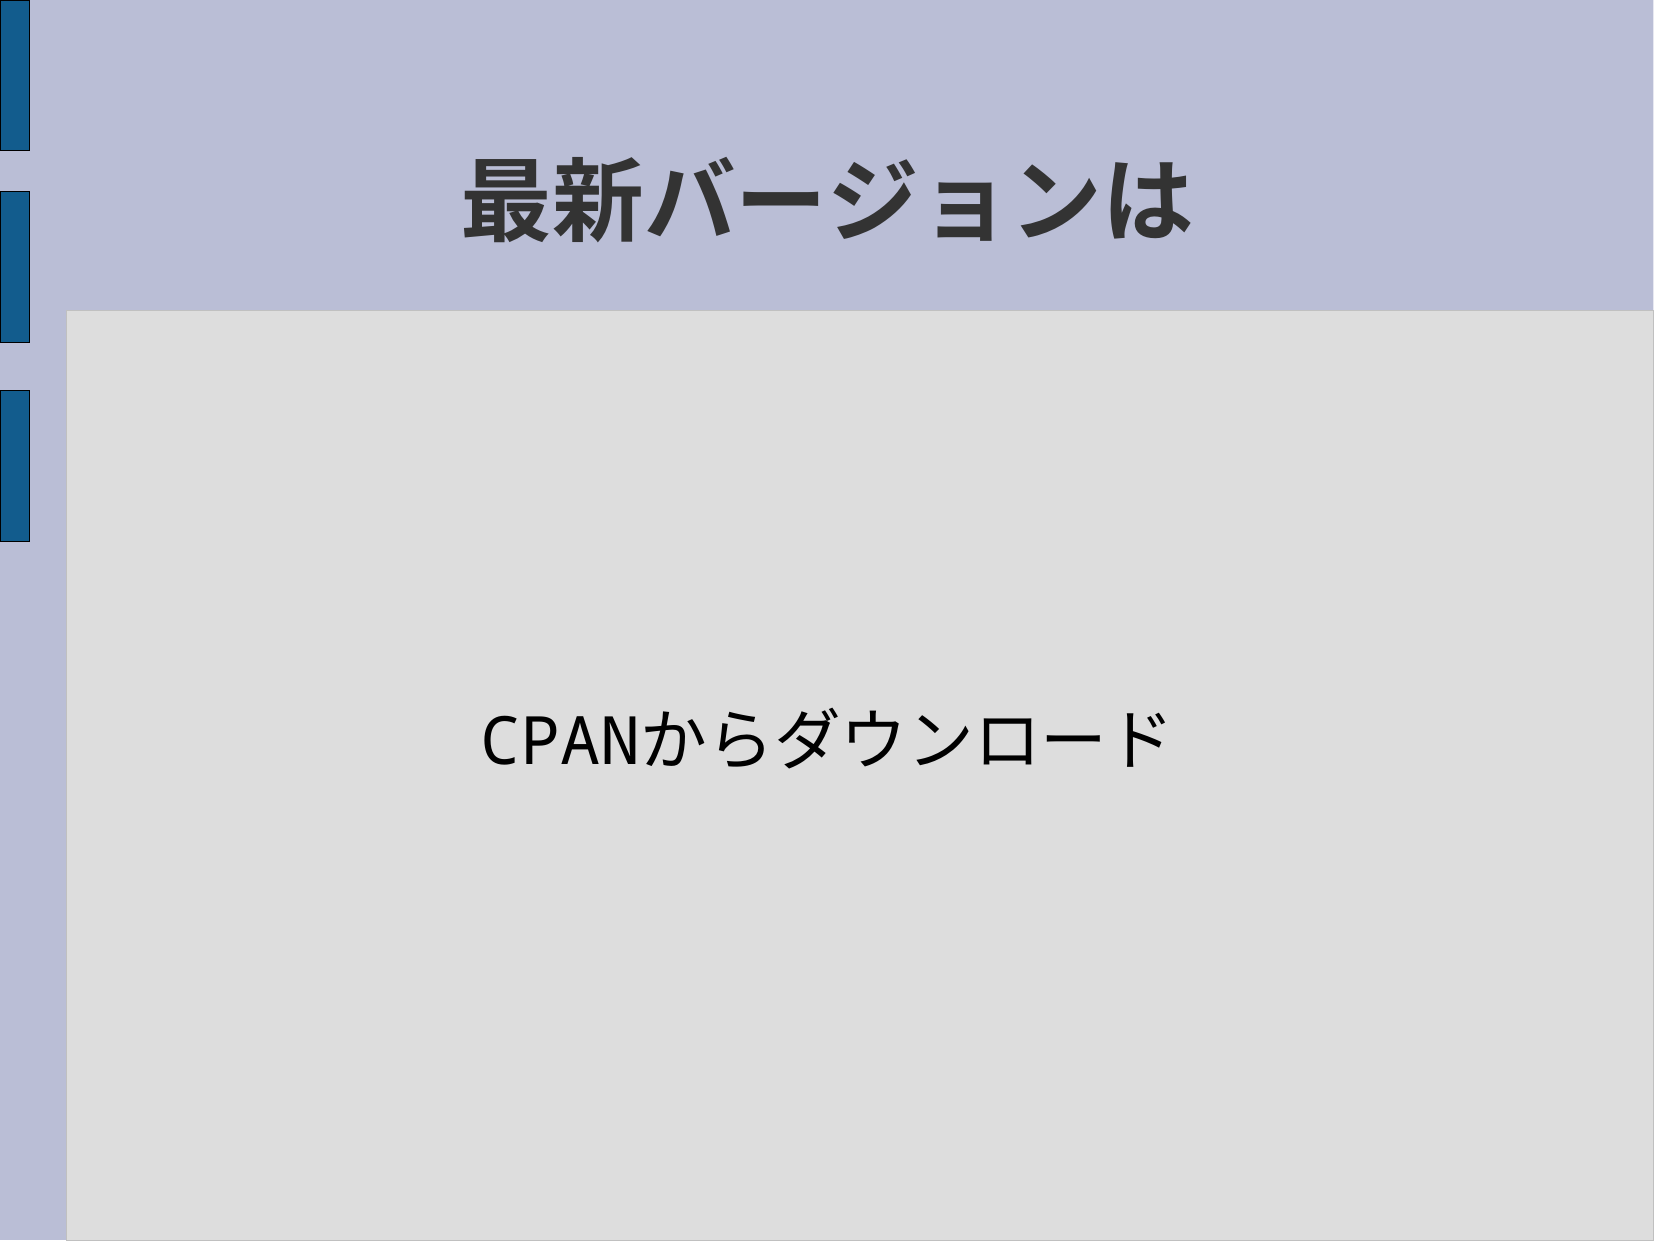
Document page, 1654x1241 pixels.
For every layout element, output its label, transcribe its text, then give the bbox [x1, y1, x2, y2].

title 最新バージョンは [121, 98, 1534, 291]
subtitle CPANからダウンロード [121, 352, 1534, 1119]
